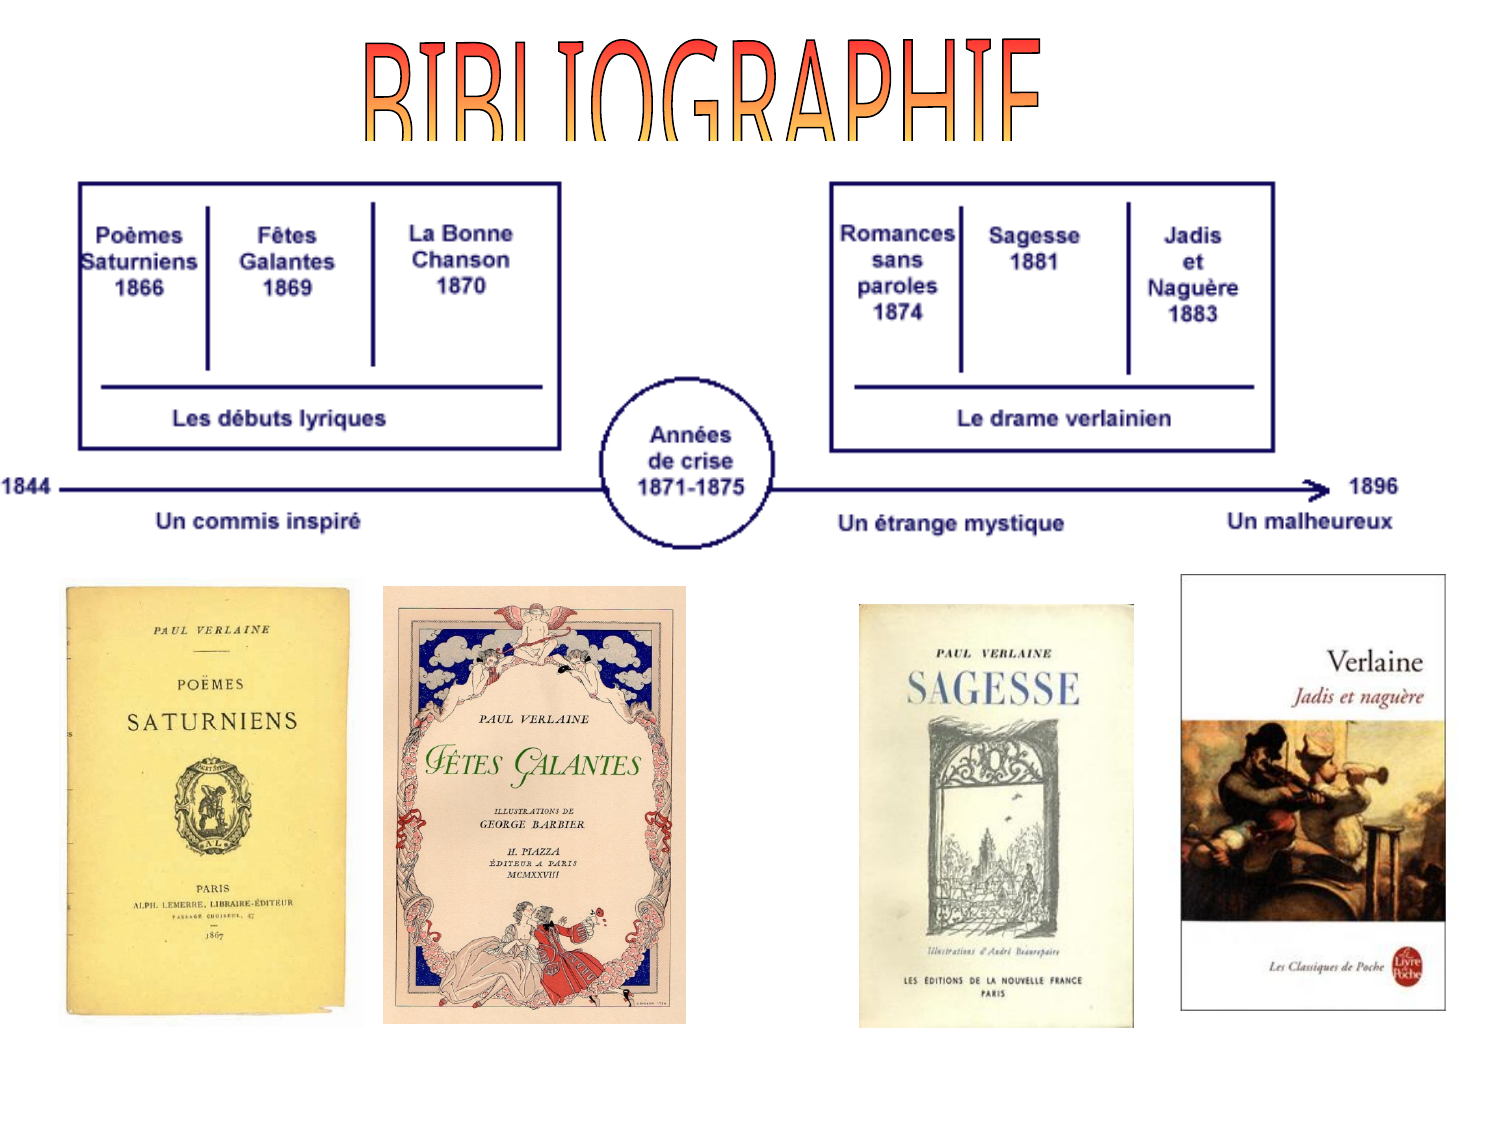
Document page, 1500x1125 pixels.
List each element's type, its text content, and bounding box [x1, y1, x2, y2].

text_box BIBLIOGRAPHIE [904, 39, 954, 141]
picture [383, 586, 686, 1024]
picture [59, 578, 364, 1027]
text_box BIBLIOGRAPHIE [966, 39, 991, 141]
text_box BIBLIOGRAPHIE [456, 42, 503, 141]
text_box BIBLIOGRAPHIE [694, 100, 718, 141]
picture [0, 141, 1441, 552]
picture [859, 574, 1500, 1028]
text_box BIBLIOGRAPHIE [366, 43, 412, 141]
text_box BIBLIOGRAPHIE [663, 39, 717, 141]
text_box BIBLIOGRAPHIE [420, 42, 445, 141]
text_box BIBLIOGRAPHIE [558, 41, 583, 141]
text_box BIBLIOGRAPHIE [786, 40, 835, 141]
text_box BIBLIOGRAPHIE [516, 42, 525, 141]
text_box BIBLIOGRAPHIE [1002, 39, 1040, 141]
text_box BIBLIOGRAPHIE [848, 40, 891, 141]
text_box BIBLIOGRAPHIE [591, 39, 653, 141]
text_box BIBLIOGRAPHIE [733, 40, 776, 141]
